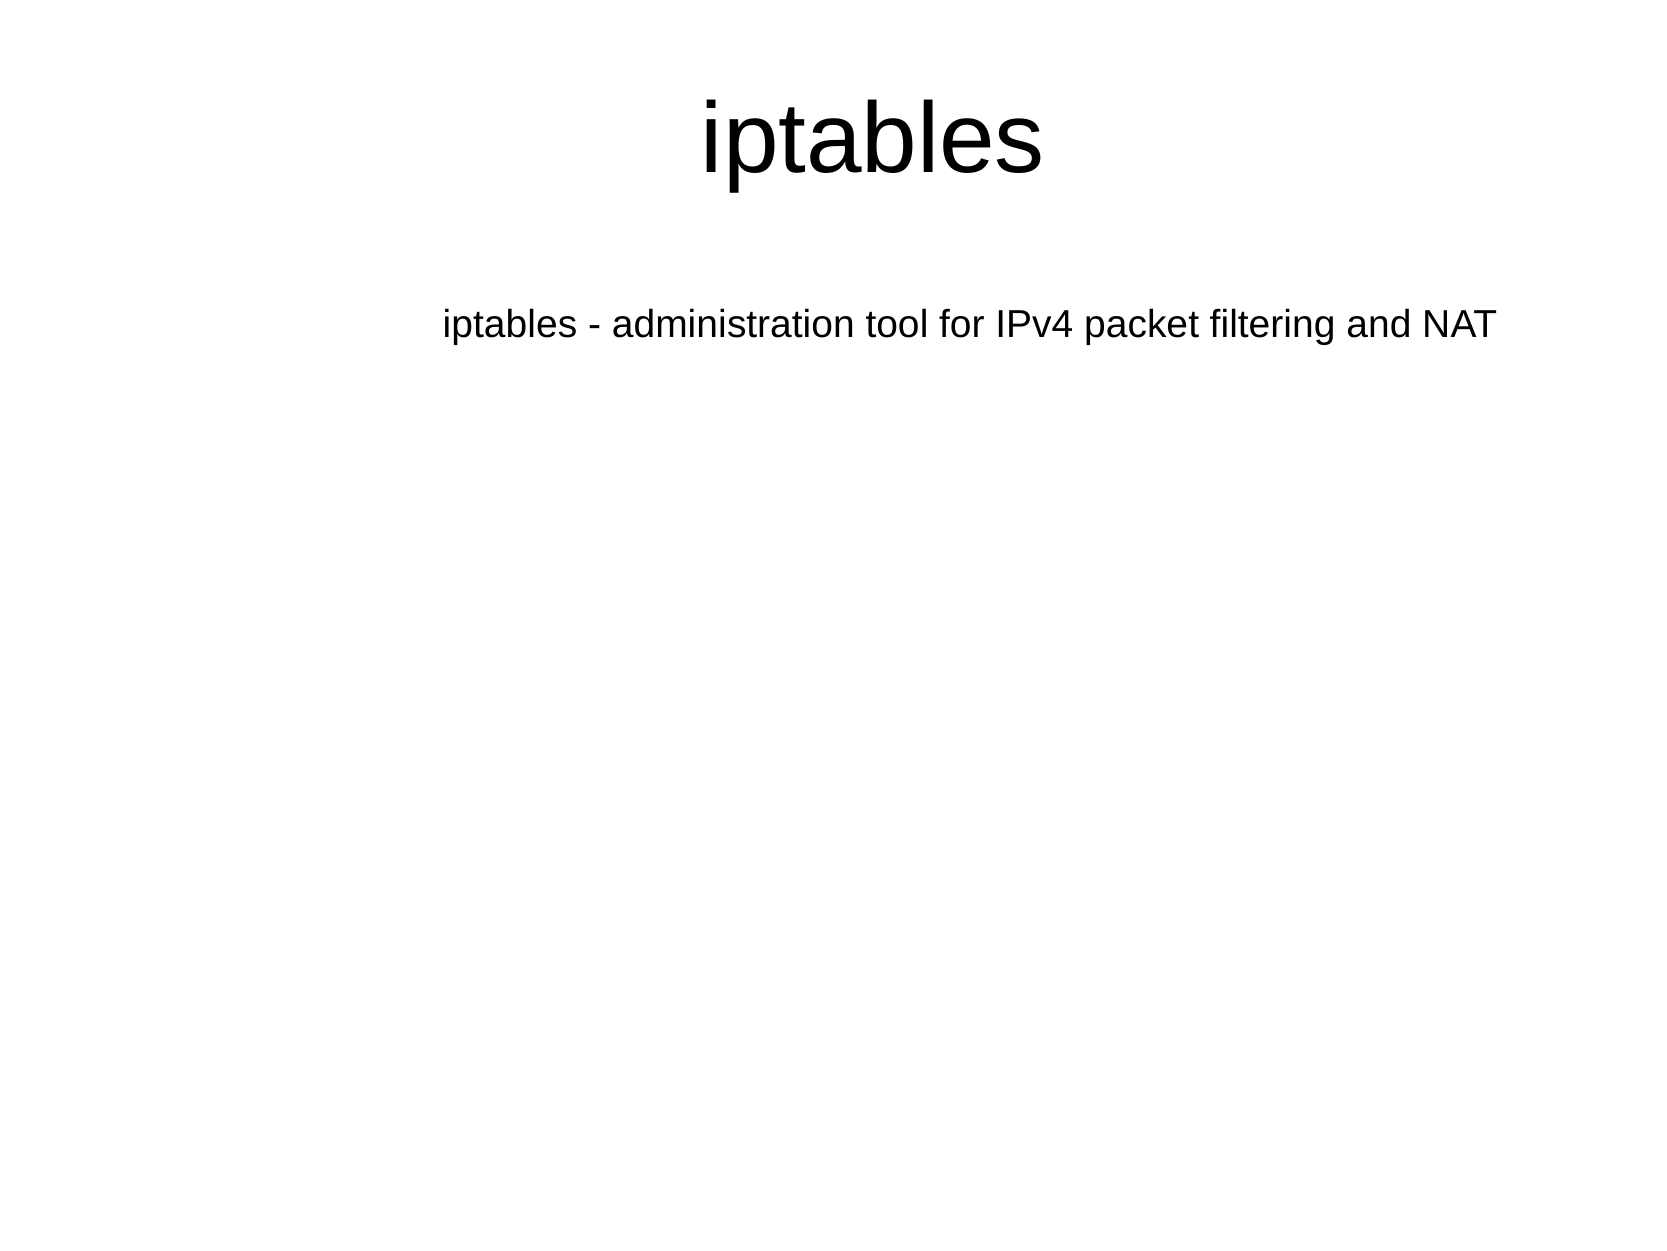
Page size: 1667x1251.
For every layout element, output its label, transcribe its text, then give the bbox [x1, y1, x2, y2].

title iptables [183, 66, 1563, 279]
subtitle iptables - administration tool for IPv4 packet filtering and NAT [350, 292, 1516, 1084]
